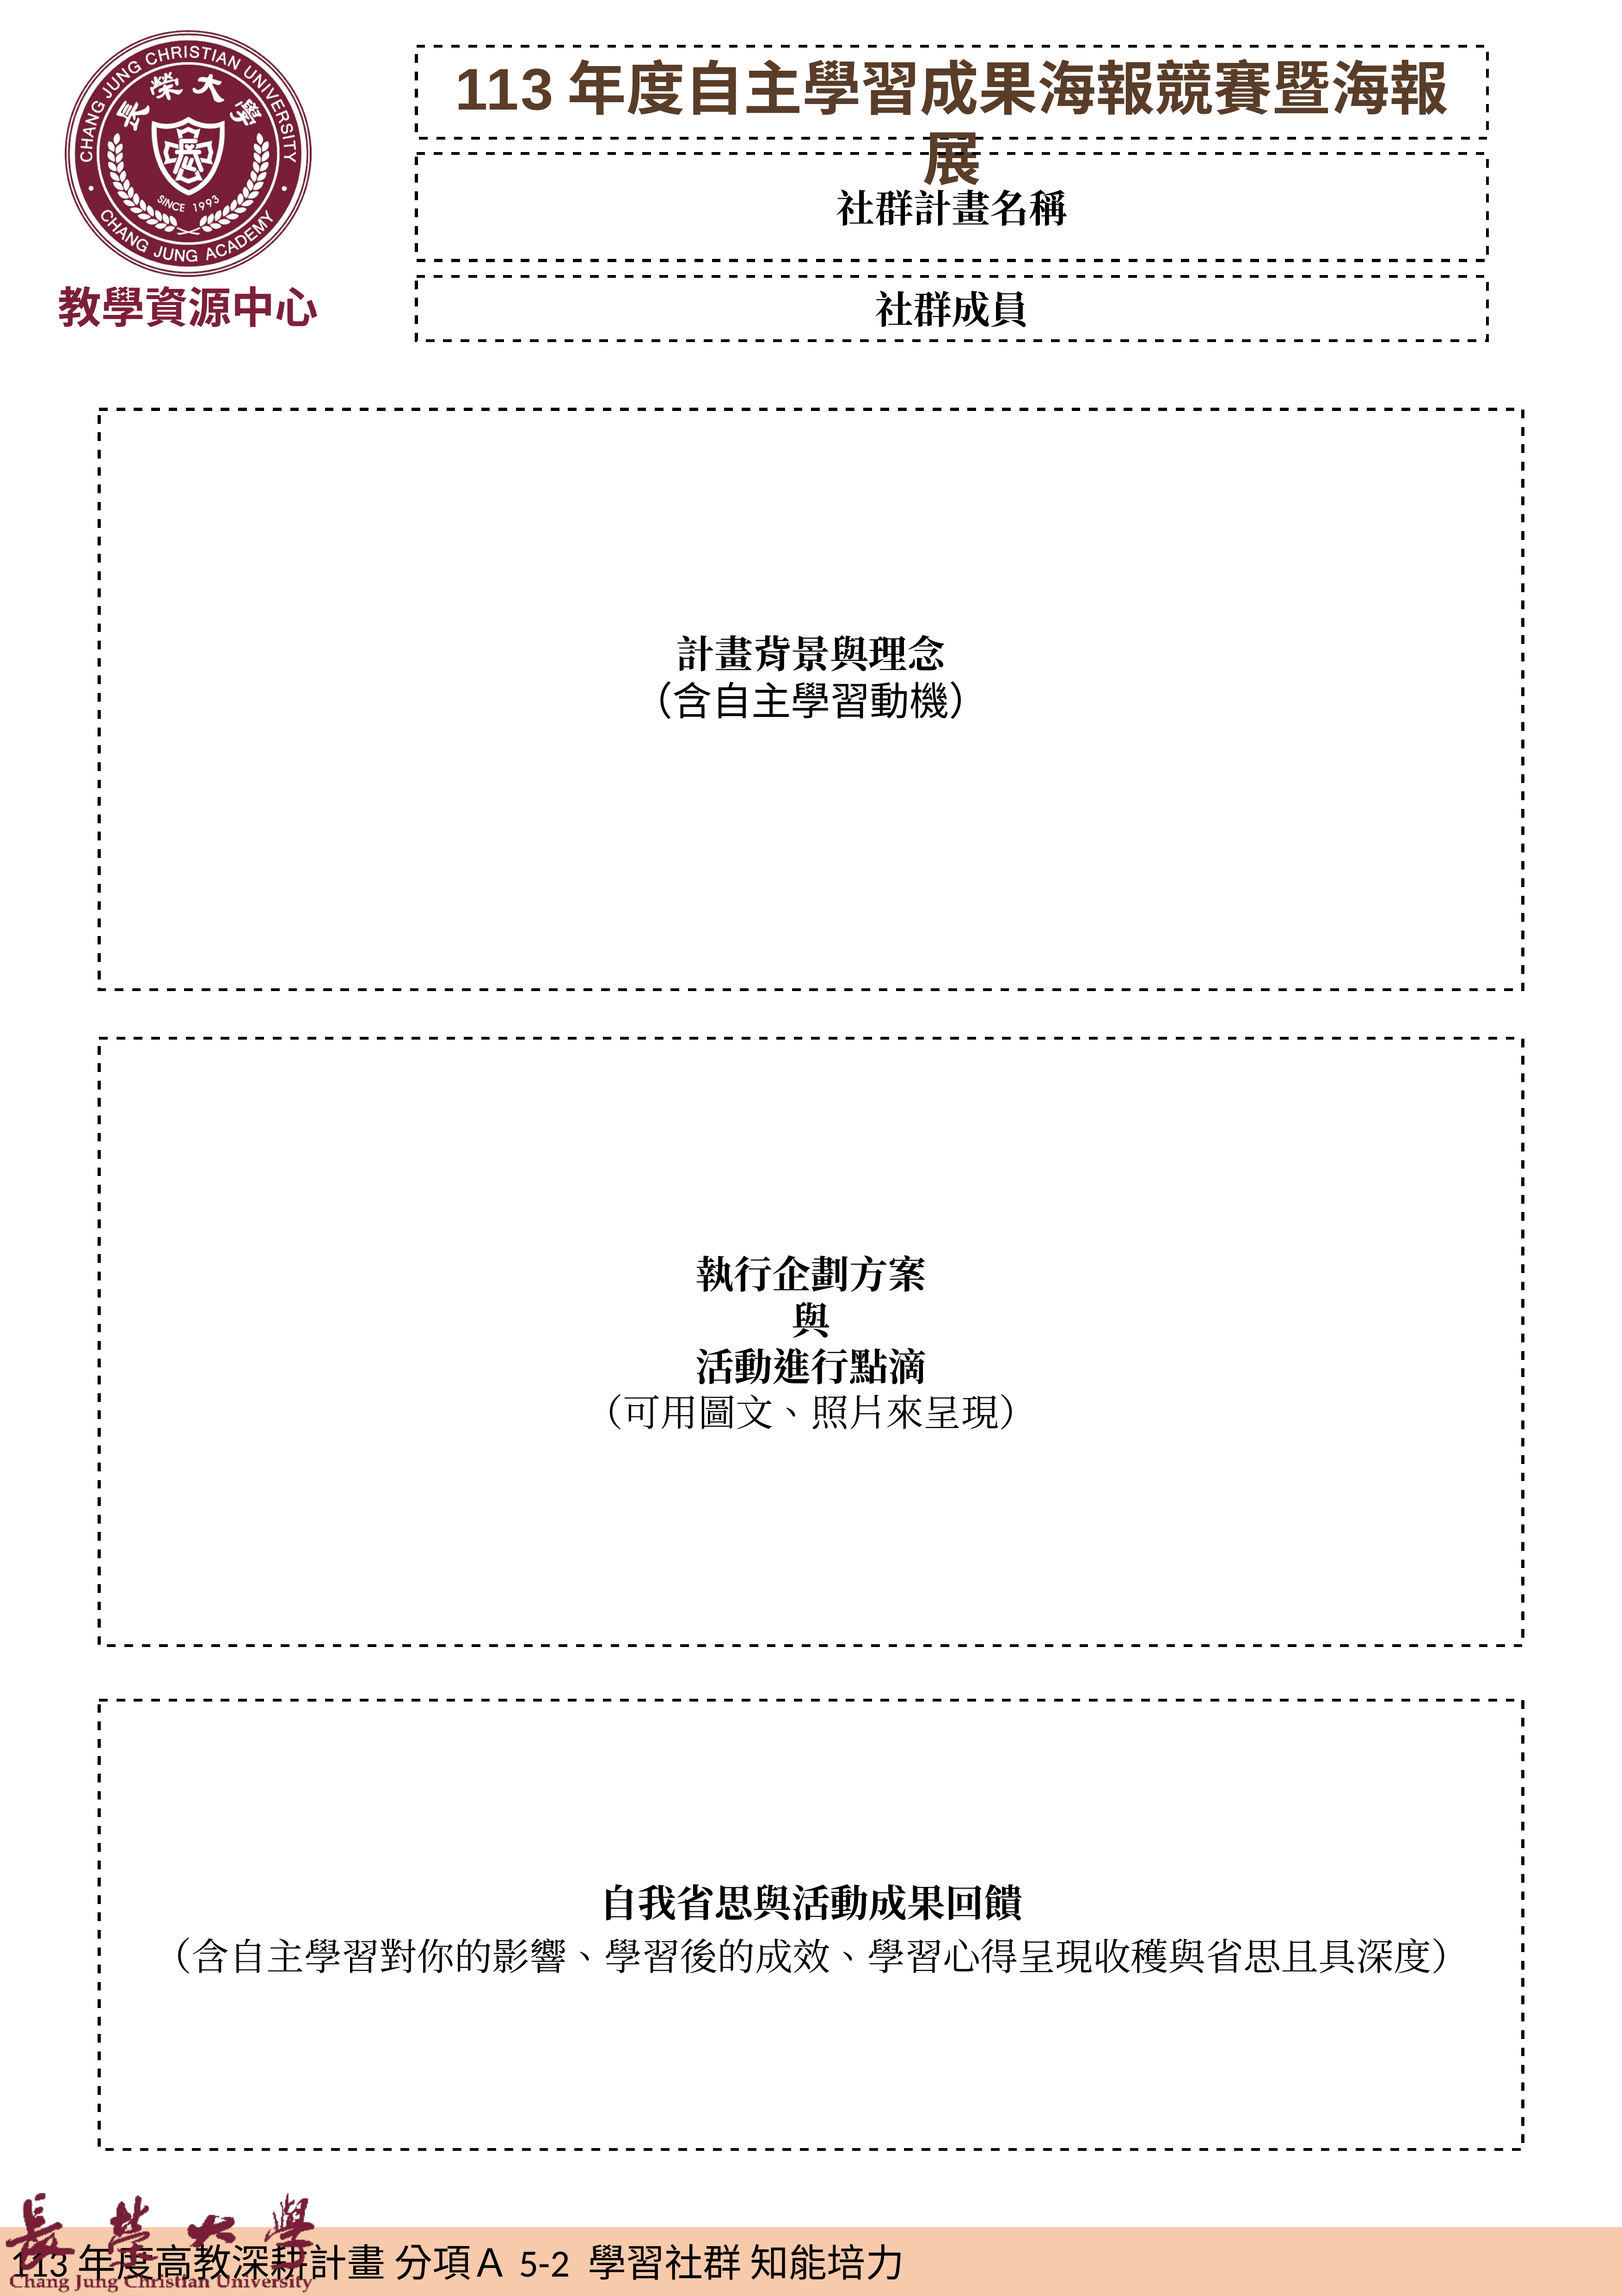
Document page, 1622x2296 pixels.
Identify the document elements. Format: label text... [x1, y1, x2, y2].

text_box 社群成員 [417, 276, 1487, 341]
text_box 113年度自主學習成果海報競賽暨海報展 [417, 46, 1487, 138]
picture [65, 30, 312, 275]
picture [0, 2188, 323, 2296]
text_box 計畫背景與理念 （含自主學習動機） [99, 410, 1523, 990]
text_box 教學資源中心 [42, 275, 335, 337]
text_box 自我省思與活動成果回饋 （含自主學習對你的影響、學習後的成效、學習心得呈現收穫與省思且具深度） [99, 1700, 1523, 2149]
text_box 社群計畫名稱 [417, 153, 1487, 260]
text_box 113年度高教深耕計畫 分項Ａ5-2 學習社群 知能培力 [323, 2227, 1622, 2296]
text_box 執行企劃方案 與 活動進行點滴 （可用圖文、照片來呈現） [99, 1038, 1523, 1646]
